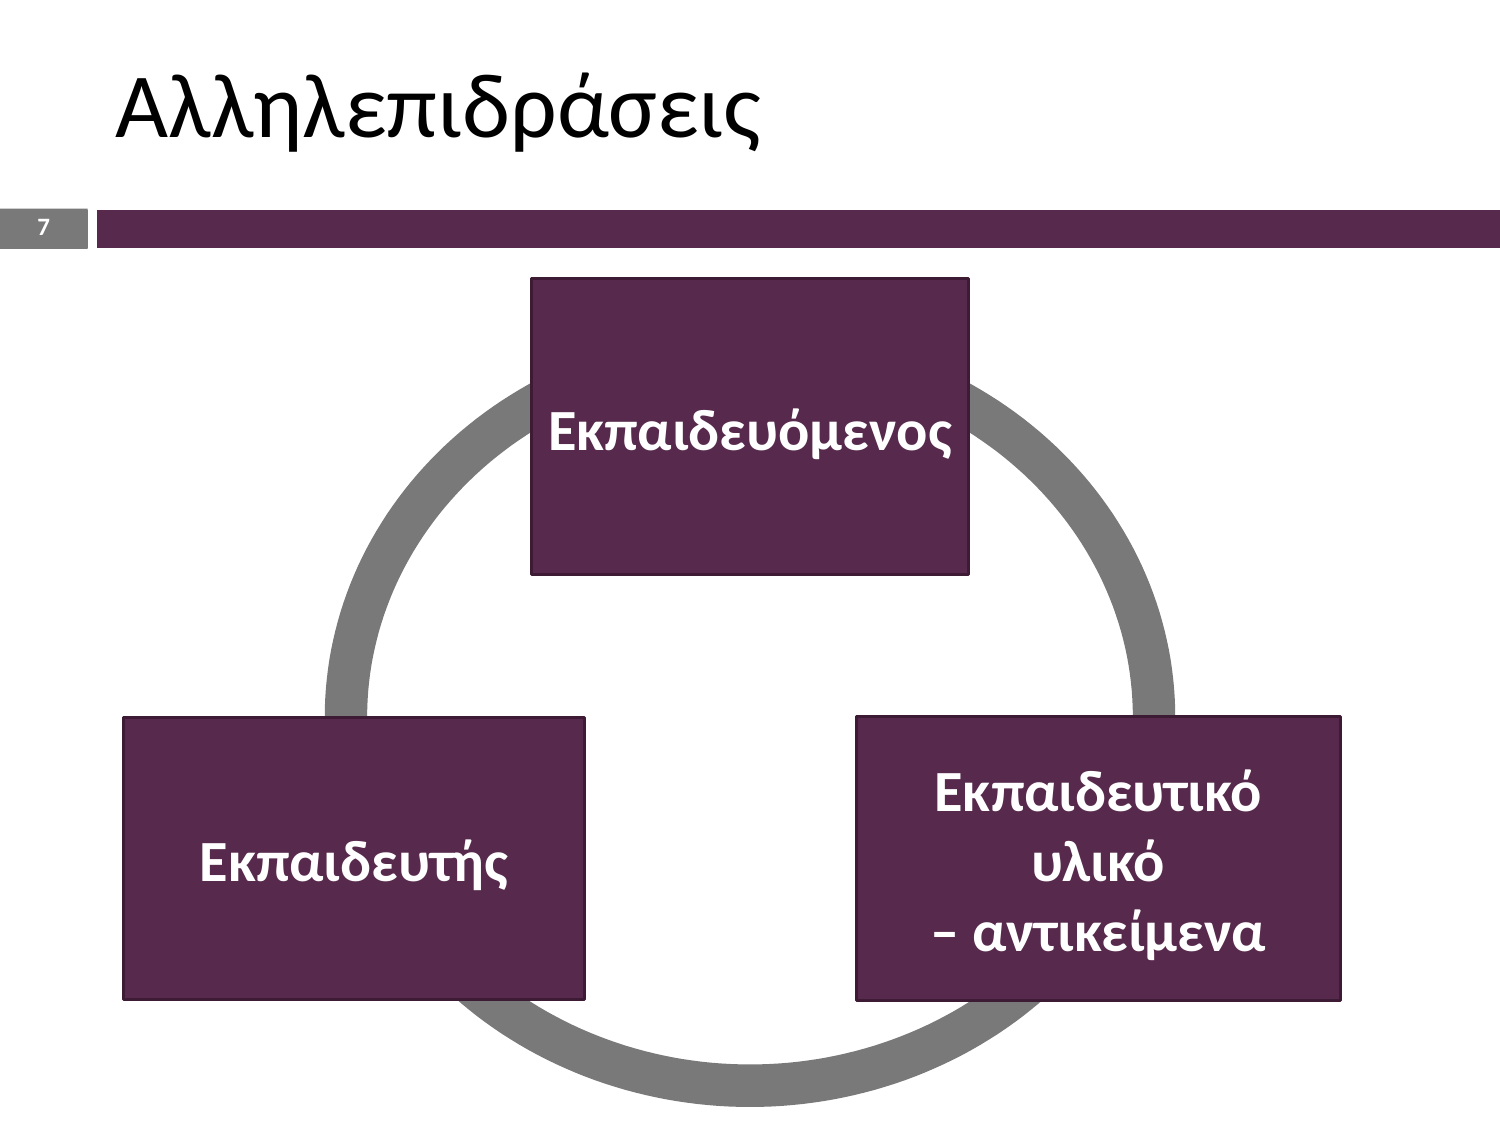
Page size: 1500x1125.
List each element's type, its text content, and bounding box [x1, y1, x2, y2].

text_box [969, 383, 1176, 717]
text_box Εκπαιδευτής [124, 717, 585, 1000]
text_box Εκπαιδευόμενος [531, 279, 969, 574]
text_box [324, 383, 531, 717]
text_box [457, 1000, 1043, 1107]
text_box Εκπαιδευτικό υλικό – αντικείμενα [856, 717, 1341, 1000]
title Αλληλεπιδράσεις [100, 19, 1438, 182]
text_box 7 [0, 208, 88, 249]
